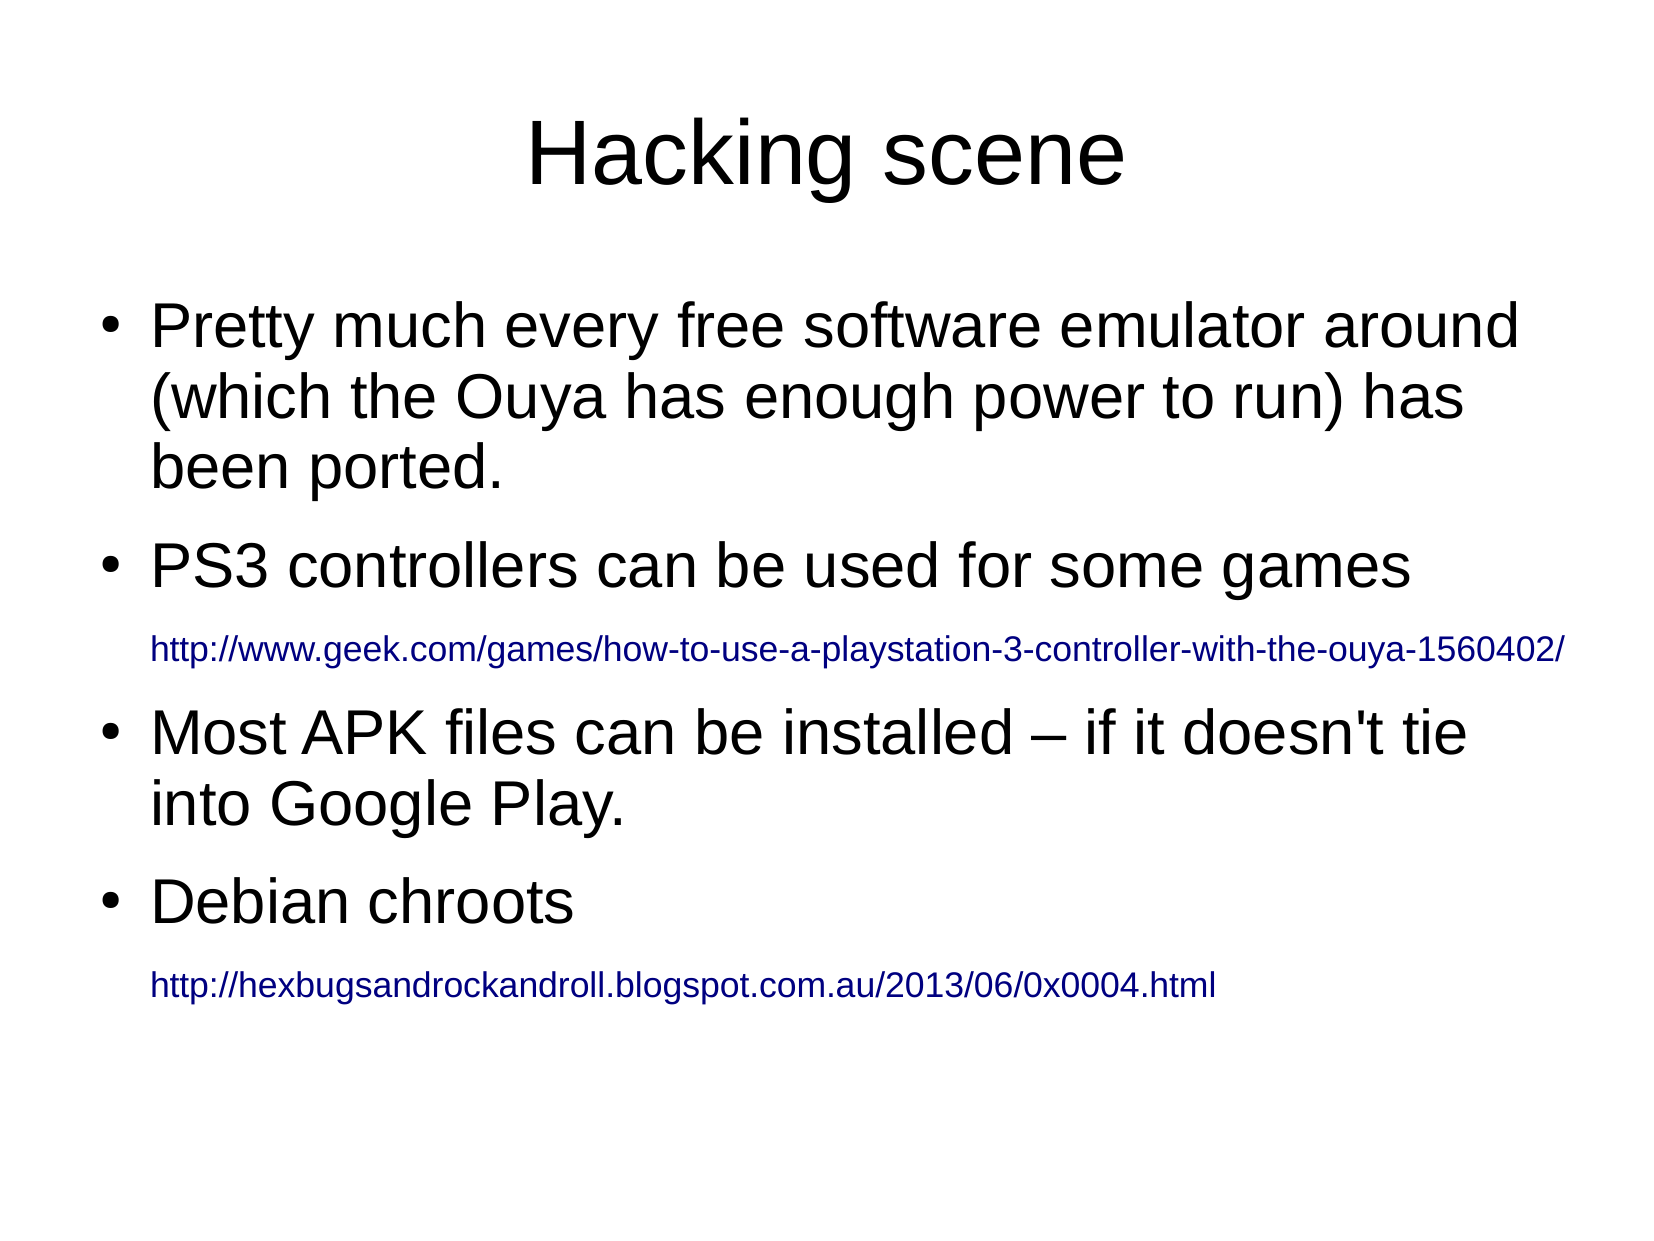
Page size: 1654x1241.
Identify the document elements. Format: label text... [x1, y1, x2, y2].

list Pretty much every free software emulator around (which the Ouya has enough power to run) has been ported. PS3 controllers can be used for some games http://www.geek.com/games/how-to-use-a-playstation-3-controller-with-the-ouya-1560402/ Most APK files can be installed – if it doesn't tie into Google Play. Debian chroots http://hexbugsandrockandroll.blogspot.com.au/2013/06/0x0004.html [82, 290, 1571, 1010]
title Hacking scene [82, 49, 1571, 257]
